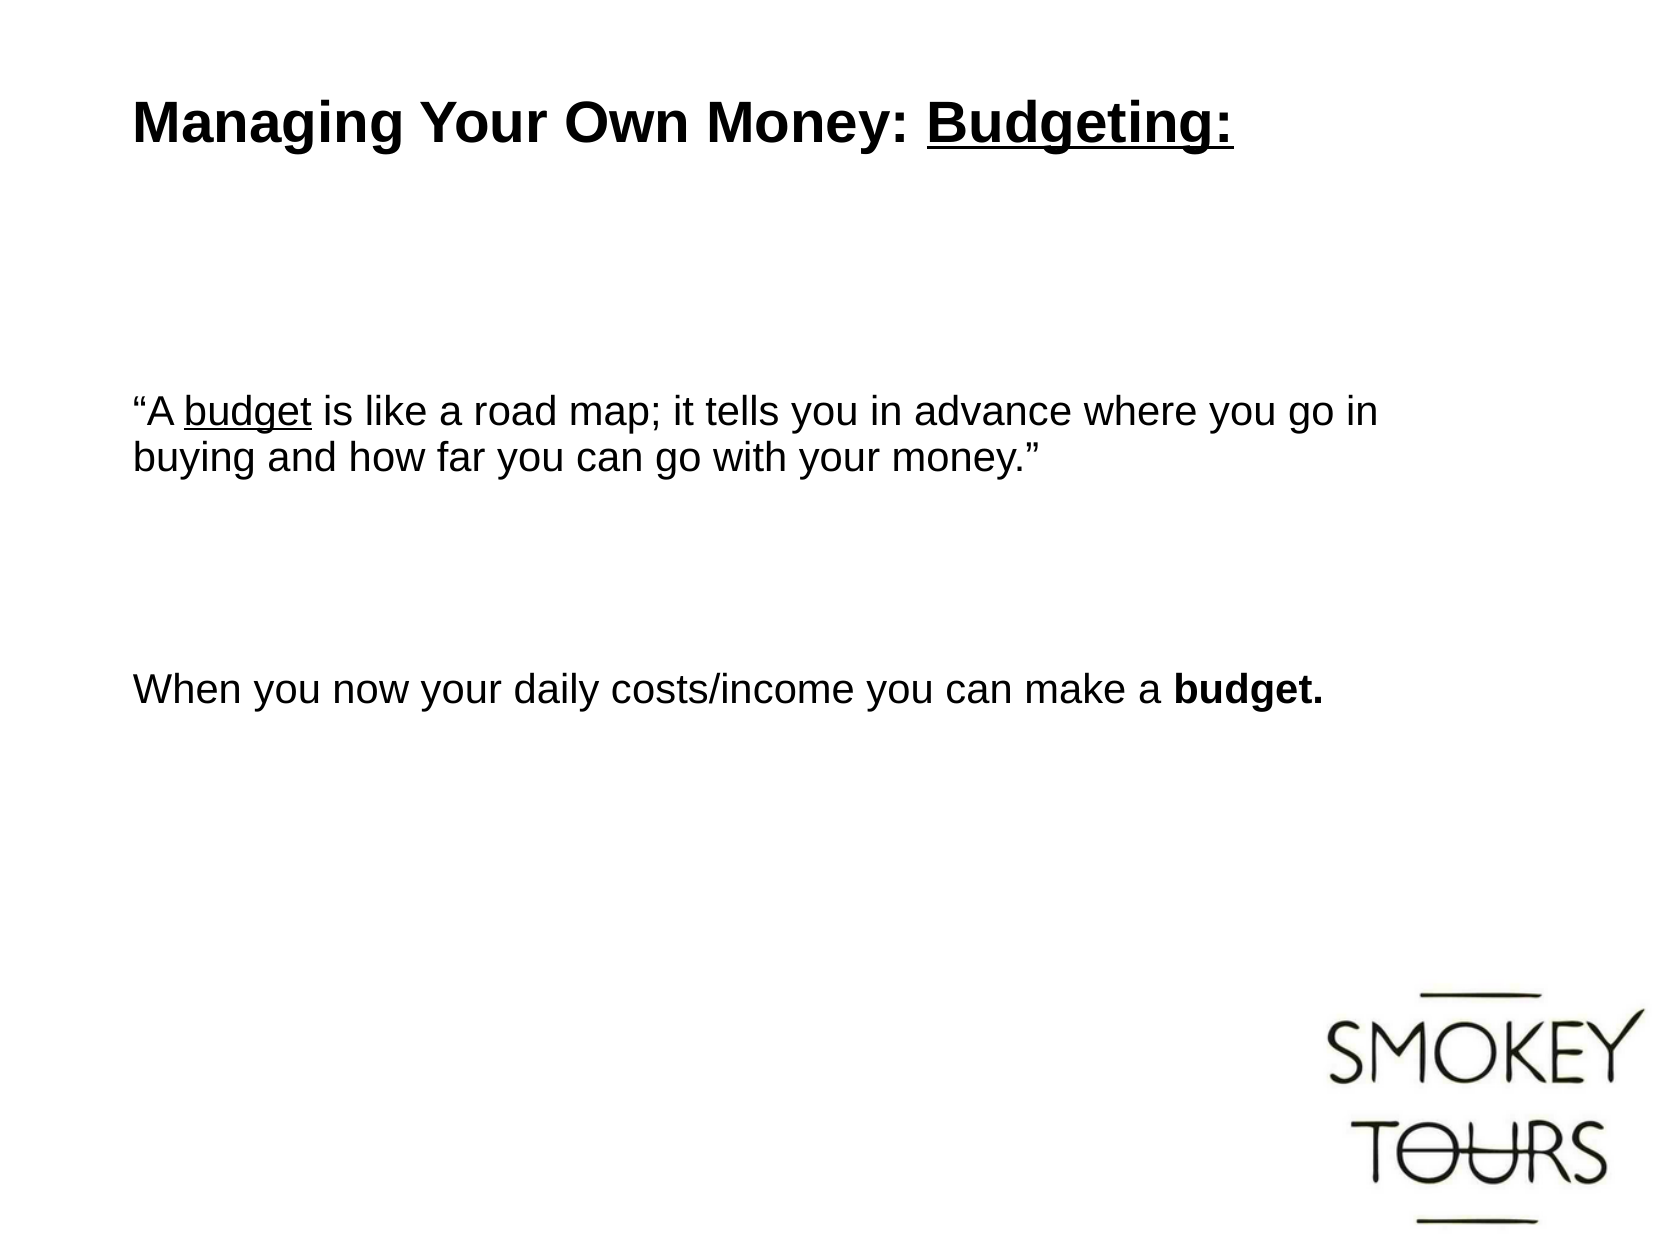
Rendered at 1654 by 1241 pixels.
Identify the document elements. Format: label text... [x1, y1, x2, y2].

picture [1322, 968, 1654, 1241]
text_box Managing Your Own Money: Budgeting: “A budget is like a road map; it tells you in advance where you go in buying and how far you can go with your money.” When you now your daily costs/income you can make a budget. [118, 82, 1524, 1052]
